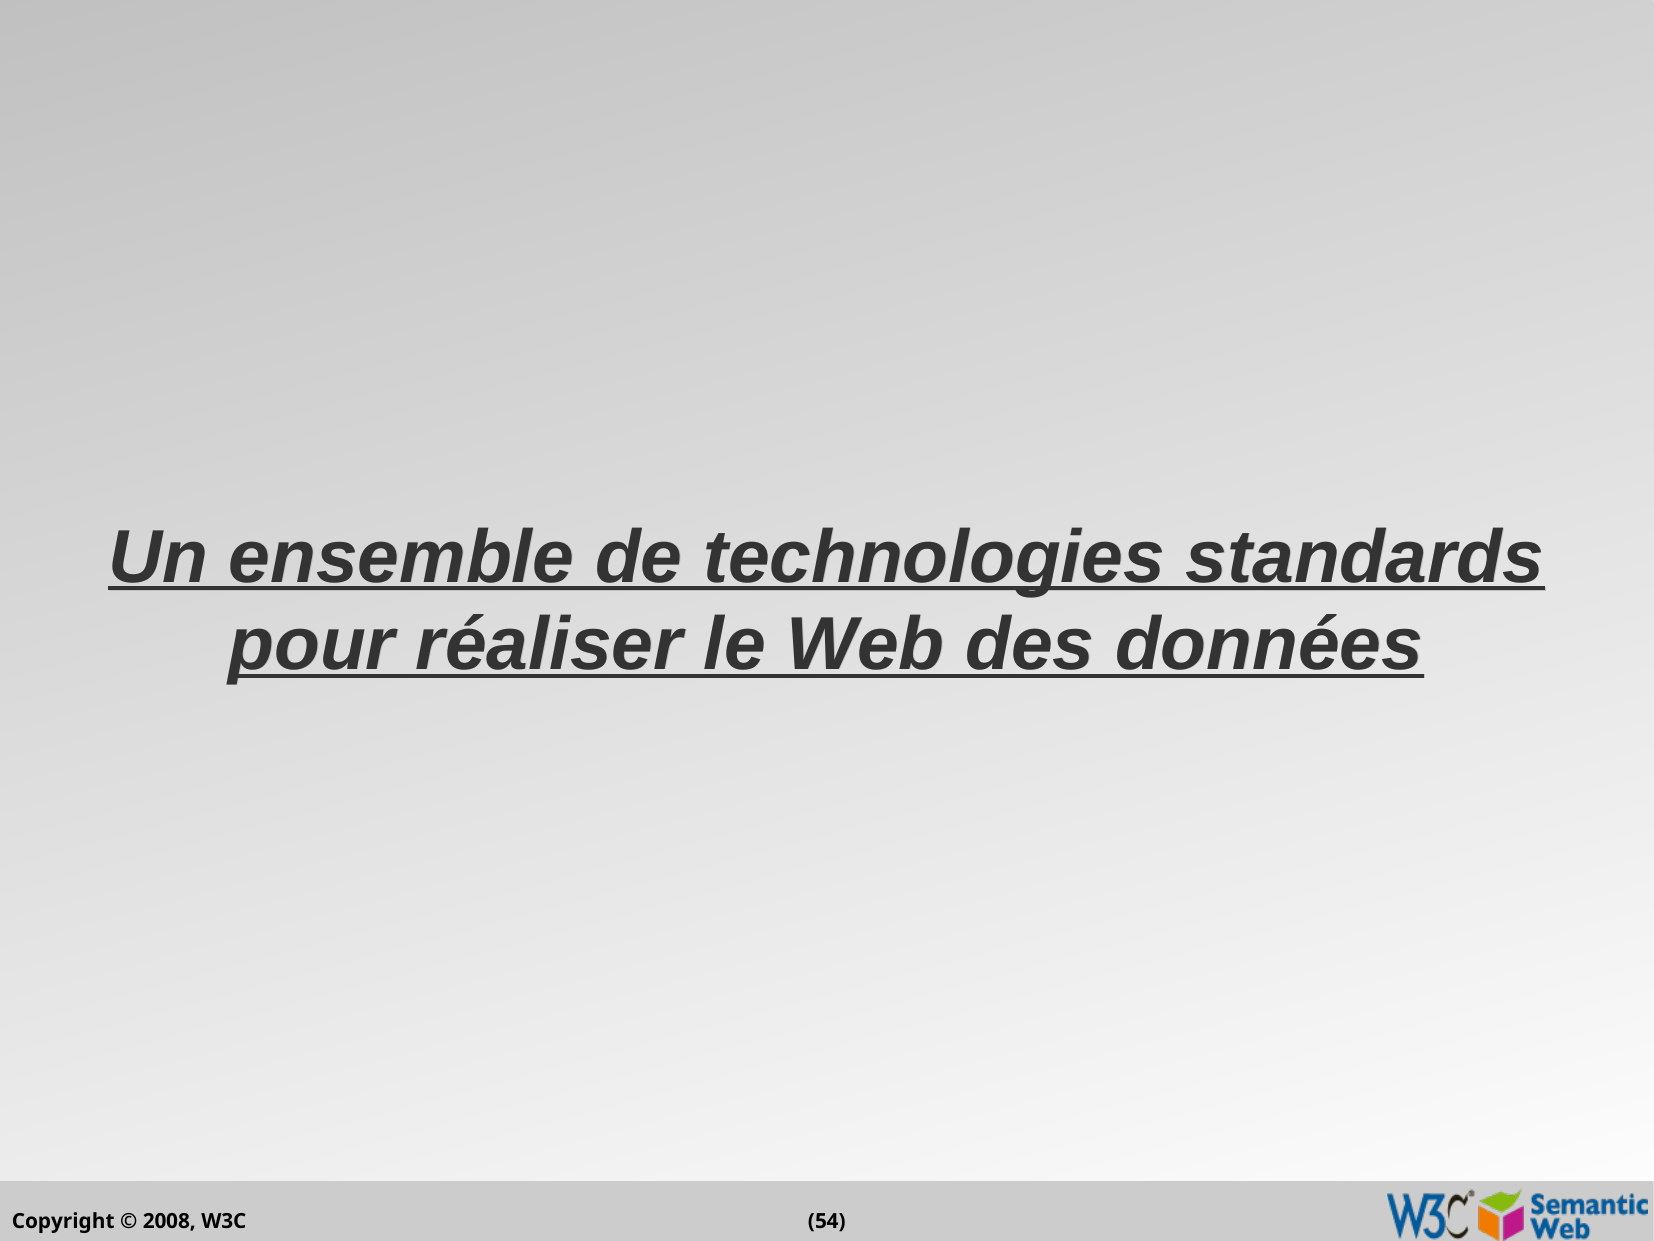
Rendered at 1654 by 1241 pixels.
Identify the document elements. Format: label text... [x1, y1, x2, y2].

title Un ensemble de technologies standards pour réaliser le Web des données [59, 512, 1595, 684]
picture [1387, 1187, 1648, 1241]
